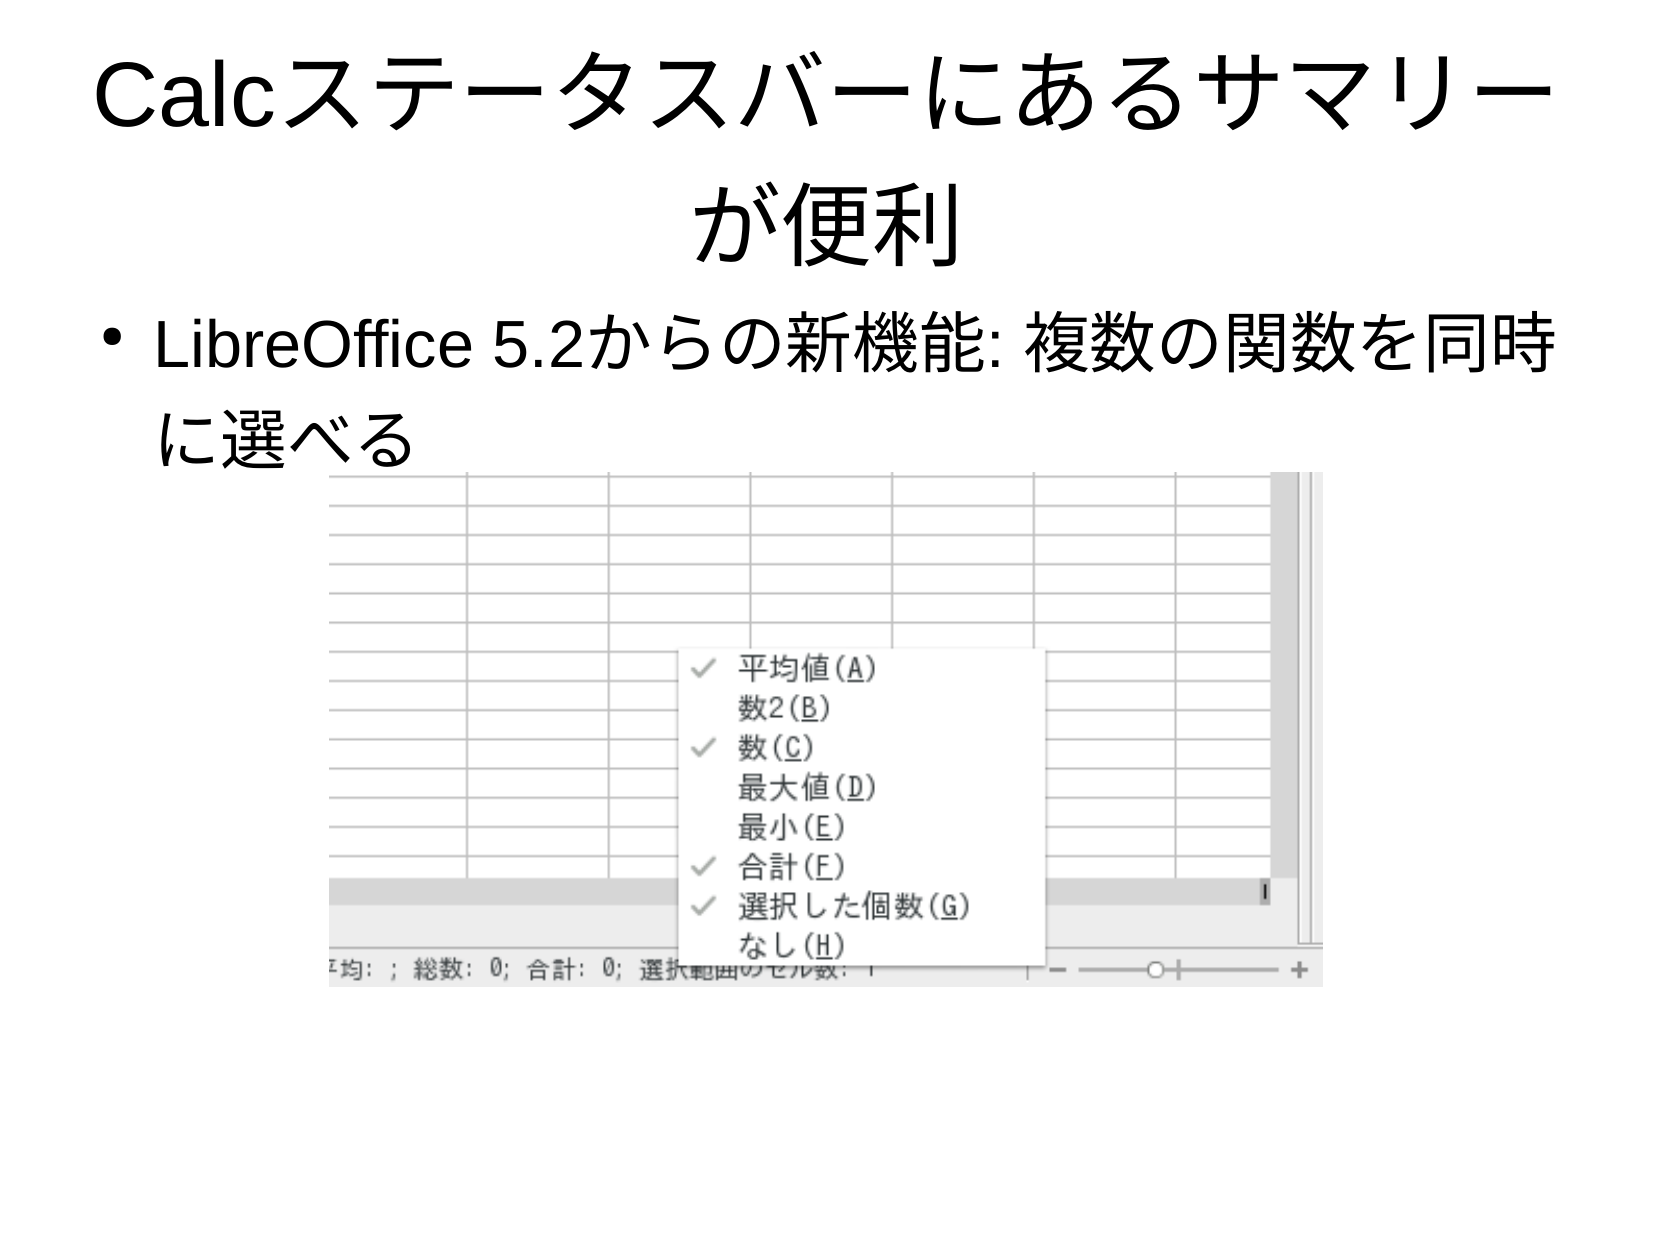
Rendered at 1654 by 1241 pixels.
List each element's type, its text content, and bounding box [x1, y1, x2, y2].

picture [329, 472, 1323, 987]
title Calcステータスバーにあるサマリーが便利 [82, 49, 1571, 257]
list LibreOffice 5.2からの新機能: 複数の関数を同時に選べる [82, 290, 1571, 1010]
